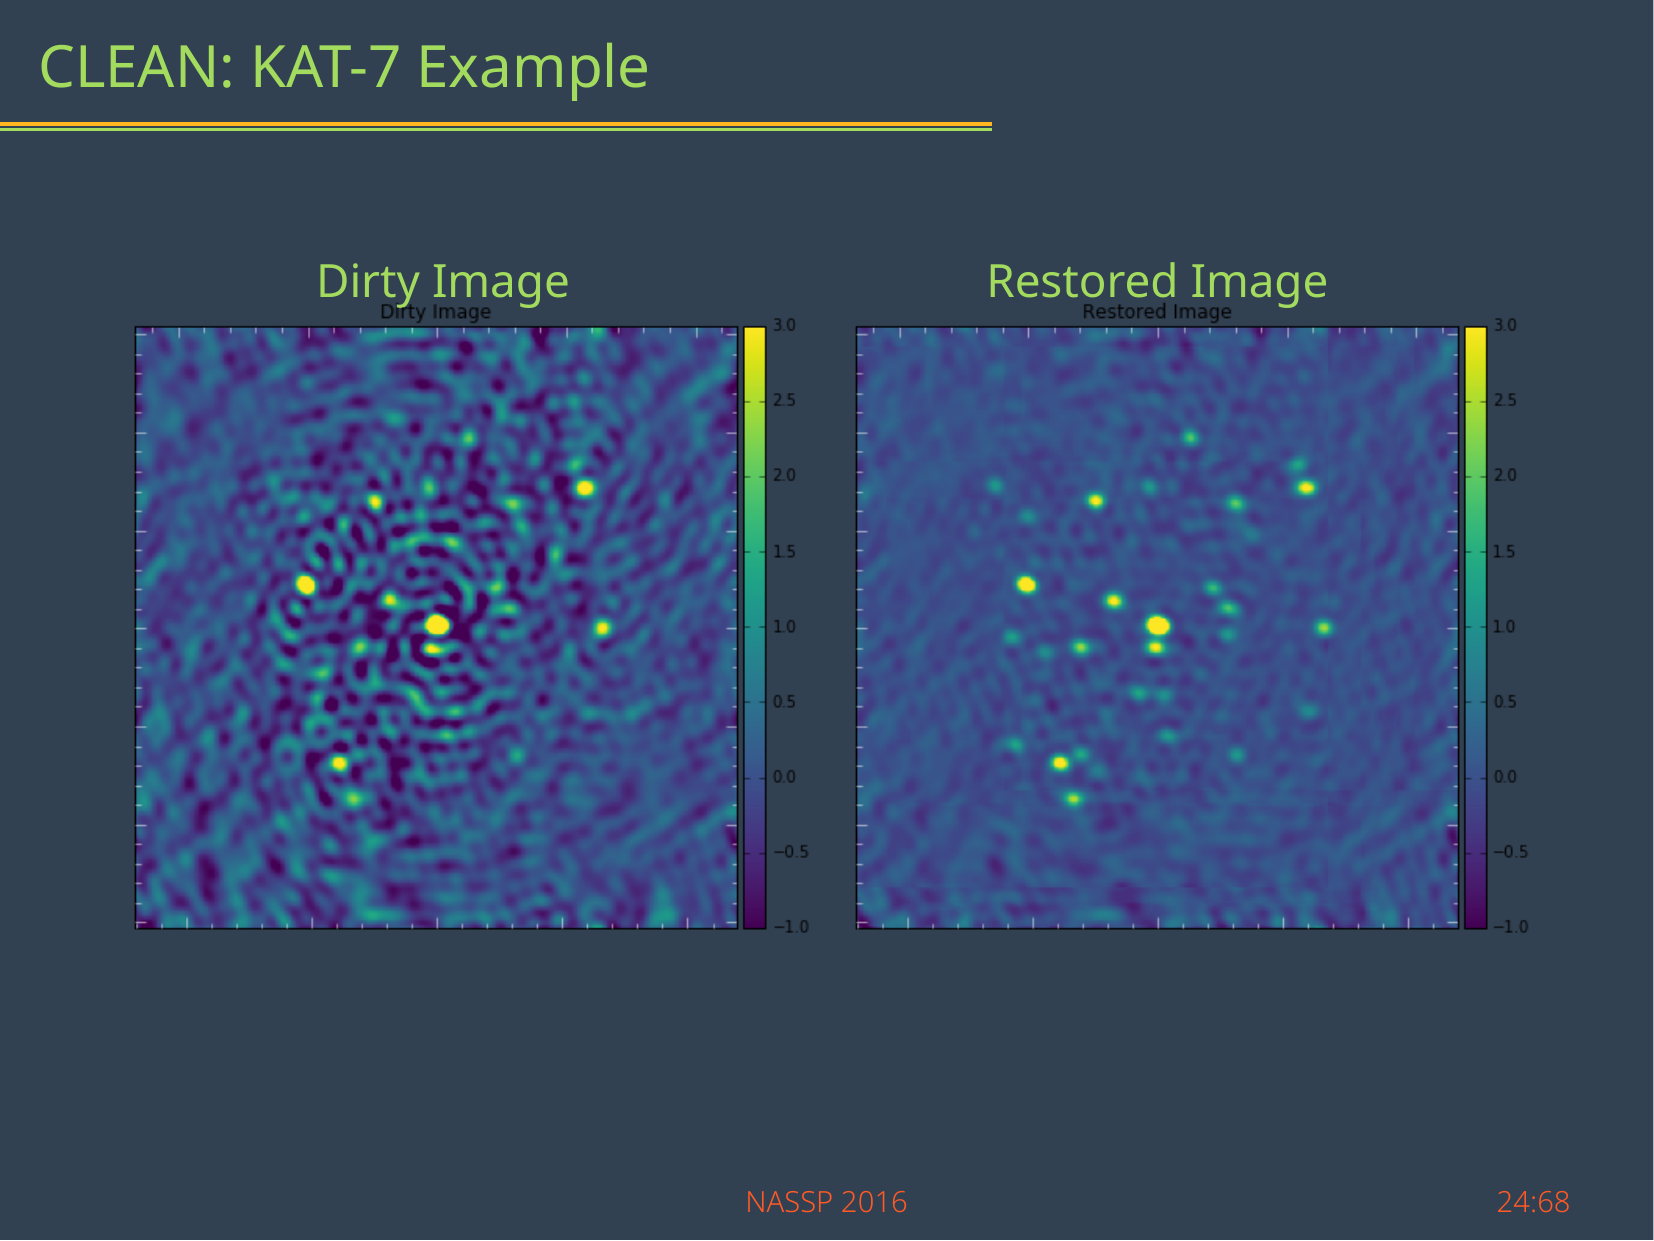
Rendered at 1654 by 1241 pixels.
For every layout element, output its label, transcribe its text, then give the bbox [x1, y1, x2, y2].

text_box Restored Image [927, 241, 1388, 312]
text_box Dirty Image [212, 241, 674, 292]
picture [124, 292, 1541, 947]
text_box CLEAN: KAT-7 Example [23, 17, 1063, 103]
